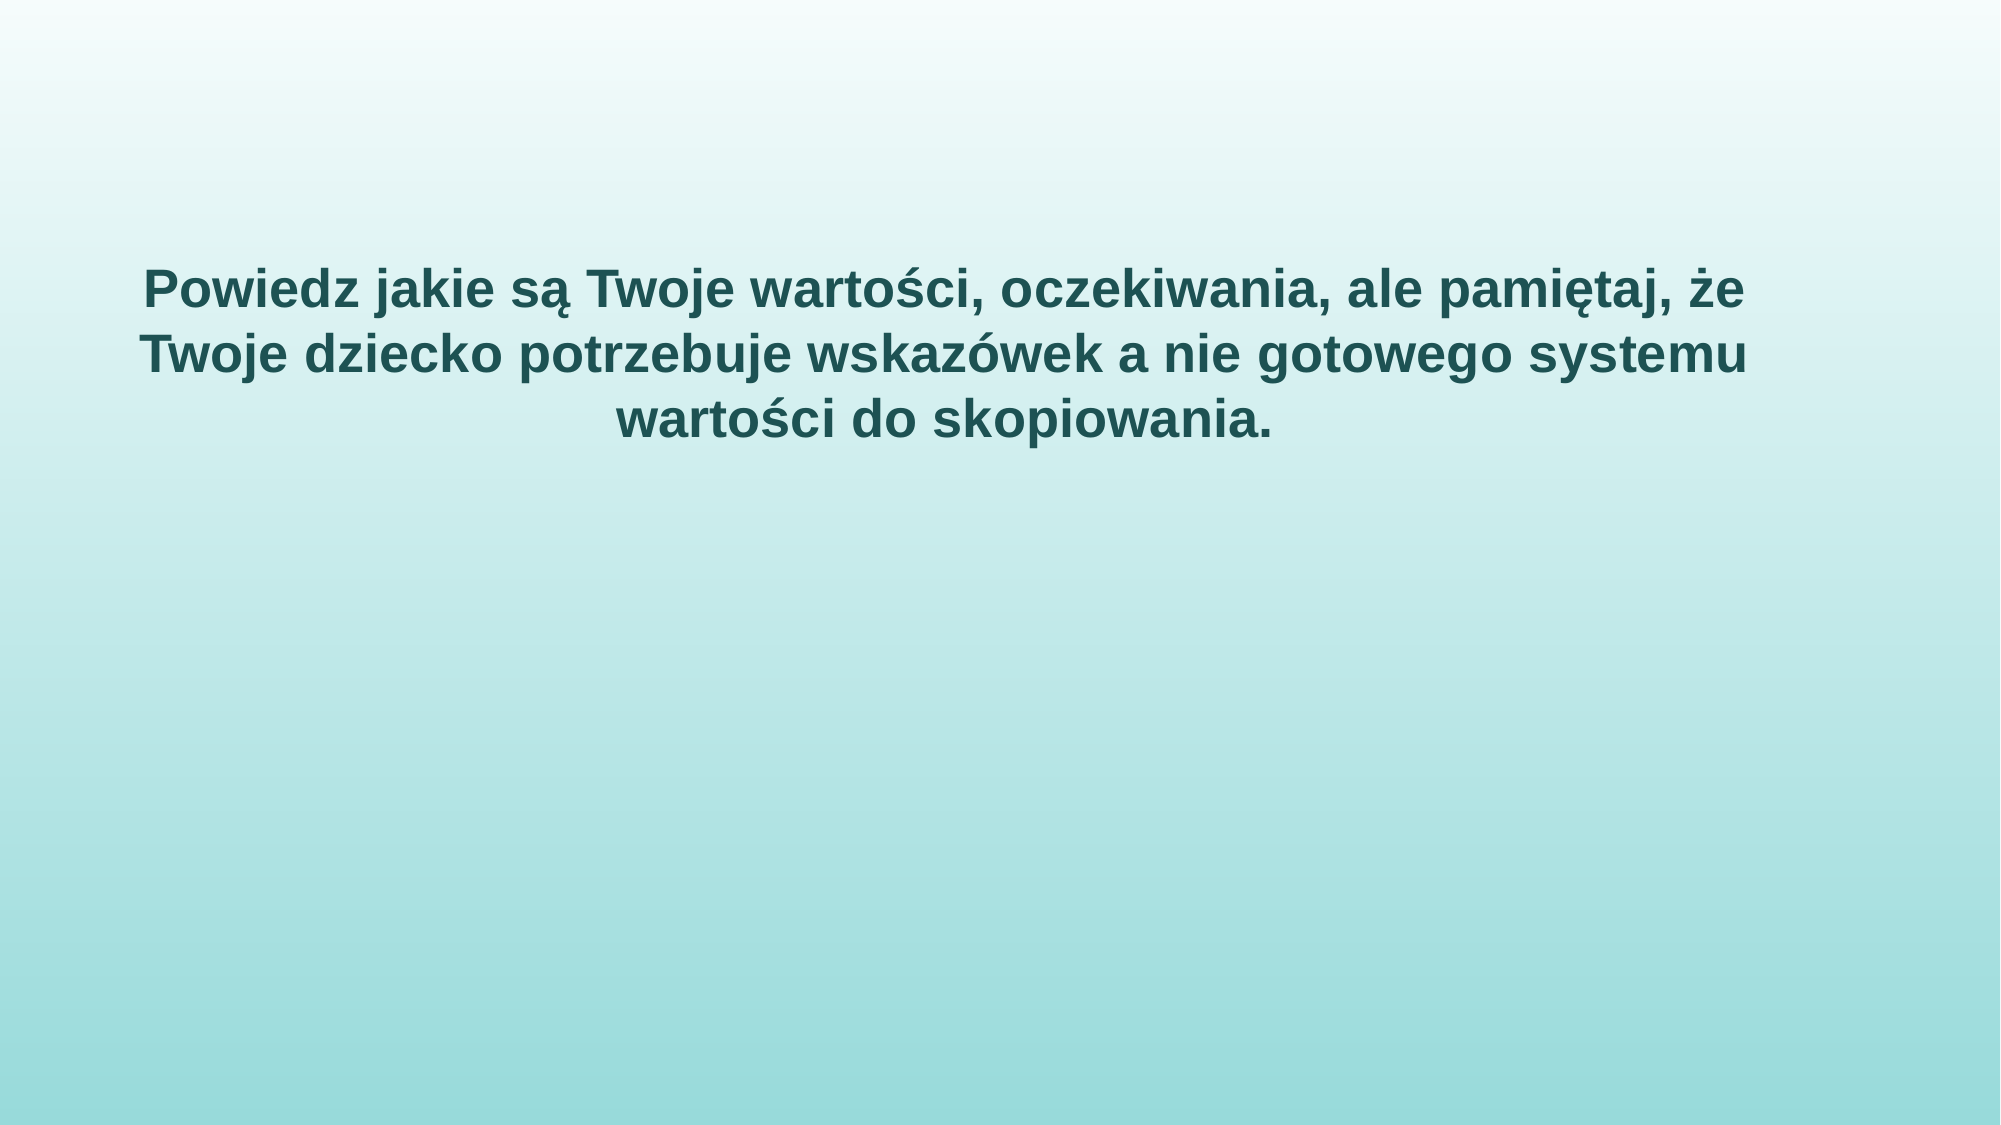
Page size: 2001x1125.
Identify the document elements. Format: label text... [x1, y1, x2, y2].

text_box Powiedz jakie są Twoje wartości, oczekiwania, ale pamiętaj, że Twoje dziecko potrzebuje wskazówek a nie gotowego systemu wartości do skopiowania. [52, 40, 1838, 1069]
